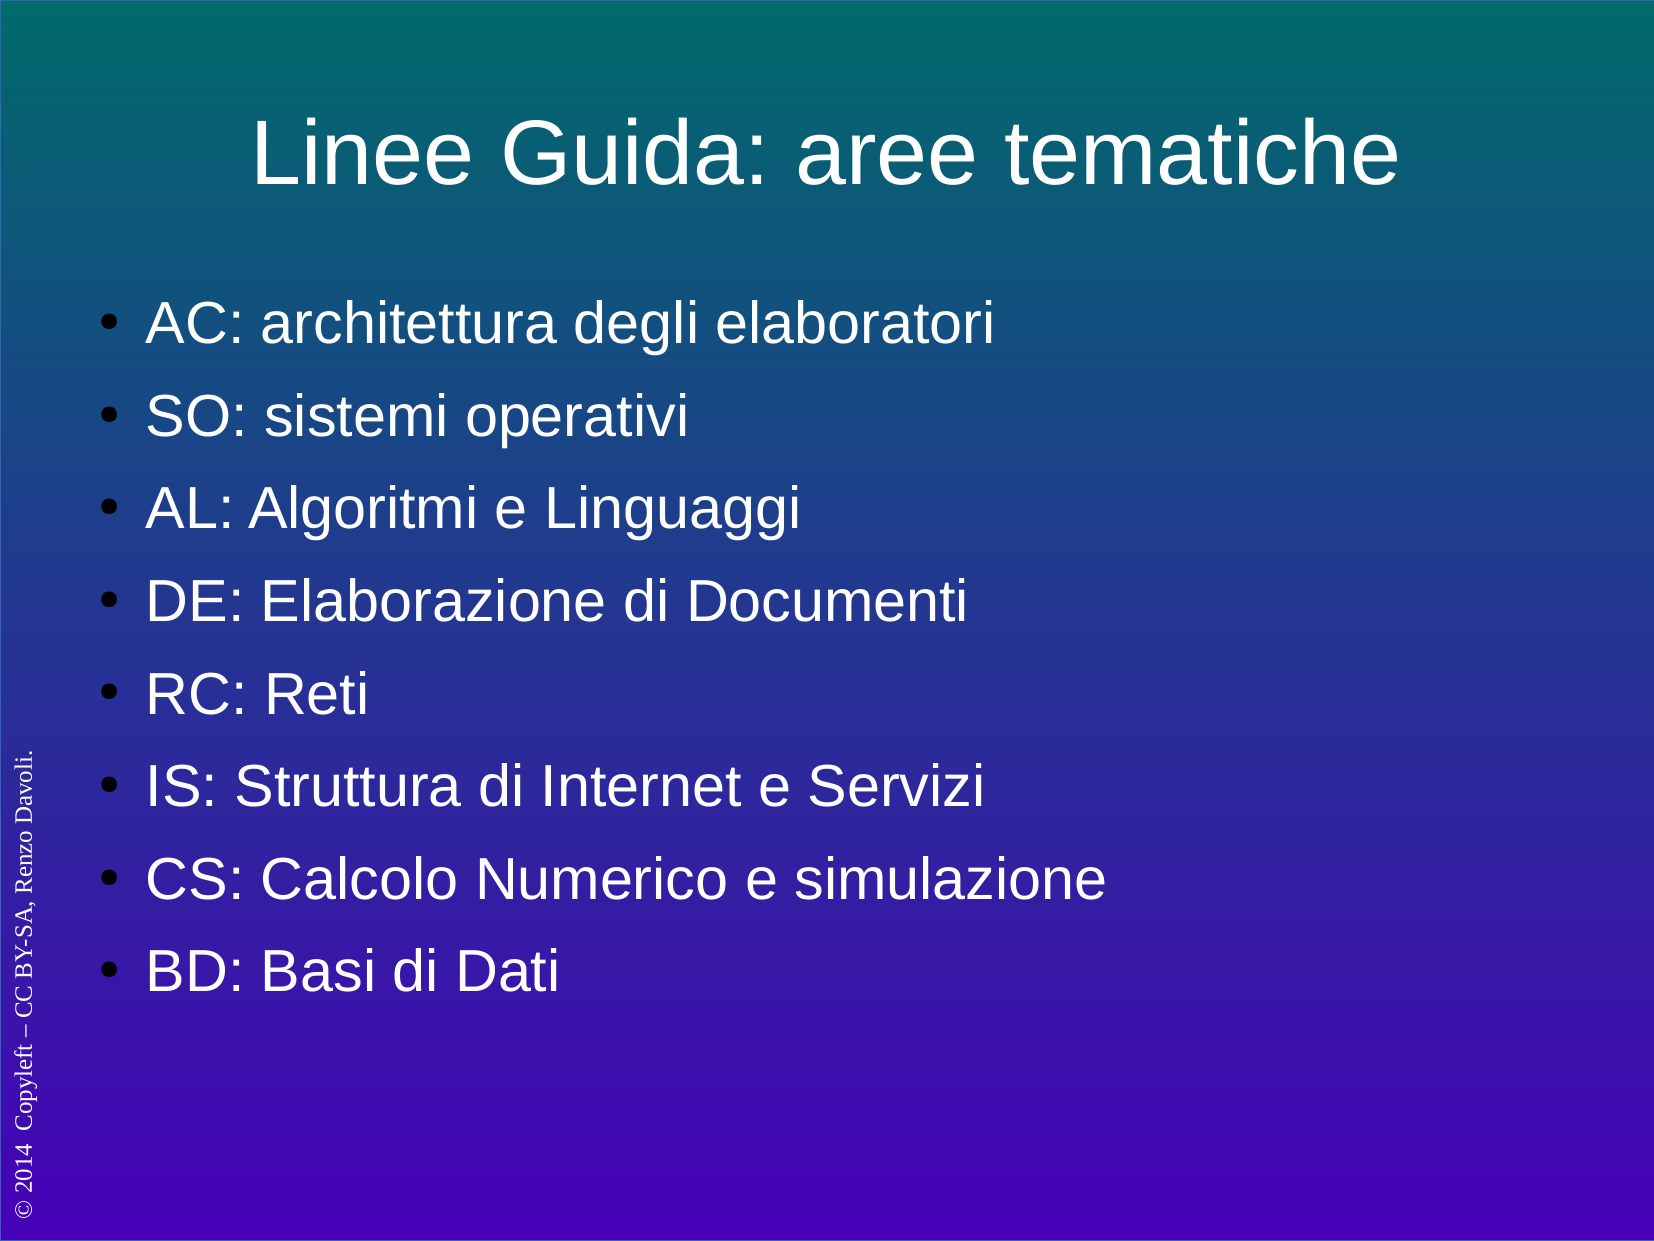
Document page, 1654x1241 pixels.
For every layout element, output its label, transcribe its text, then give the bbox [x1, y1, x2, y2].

list AC: architettura degli elaboratori SO: sistemi operativi AL: Algoritmi e Linguaggi DE: Elaborazione di Documenti RC: Reti IS: Struttura di Internet e Servizi CS: Calcolo Numerico e simulazione BD: Basi di Dati [82, 290, 1571, 1010]
title Linee Guida: aree tematiche [82, 49, 1571, 257]
